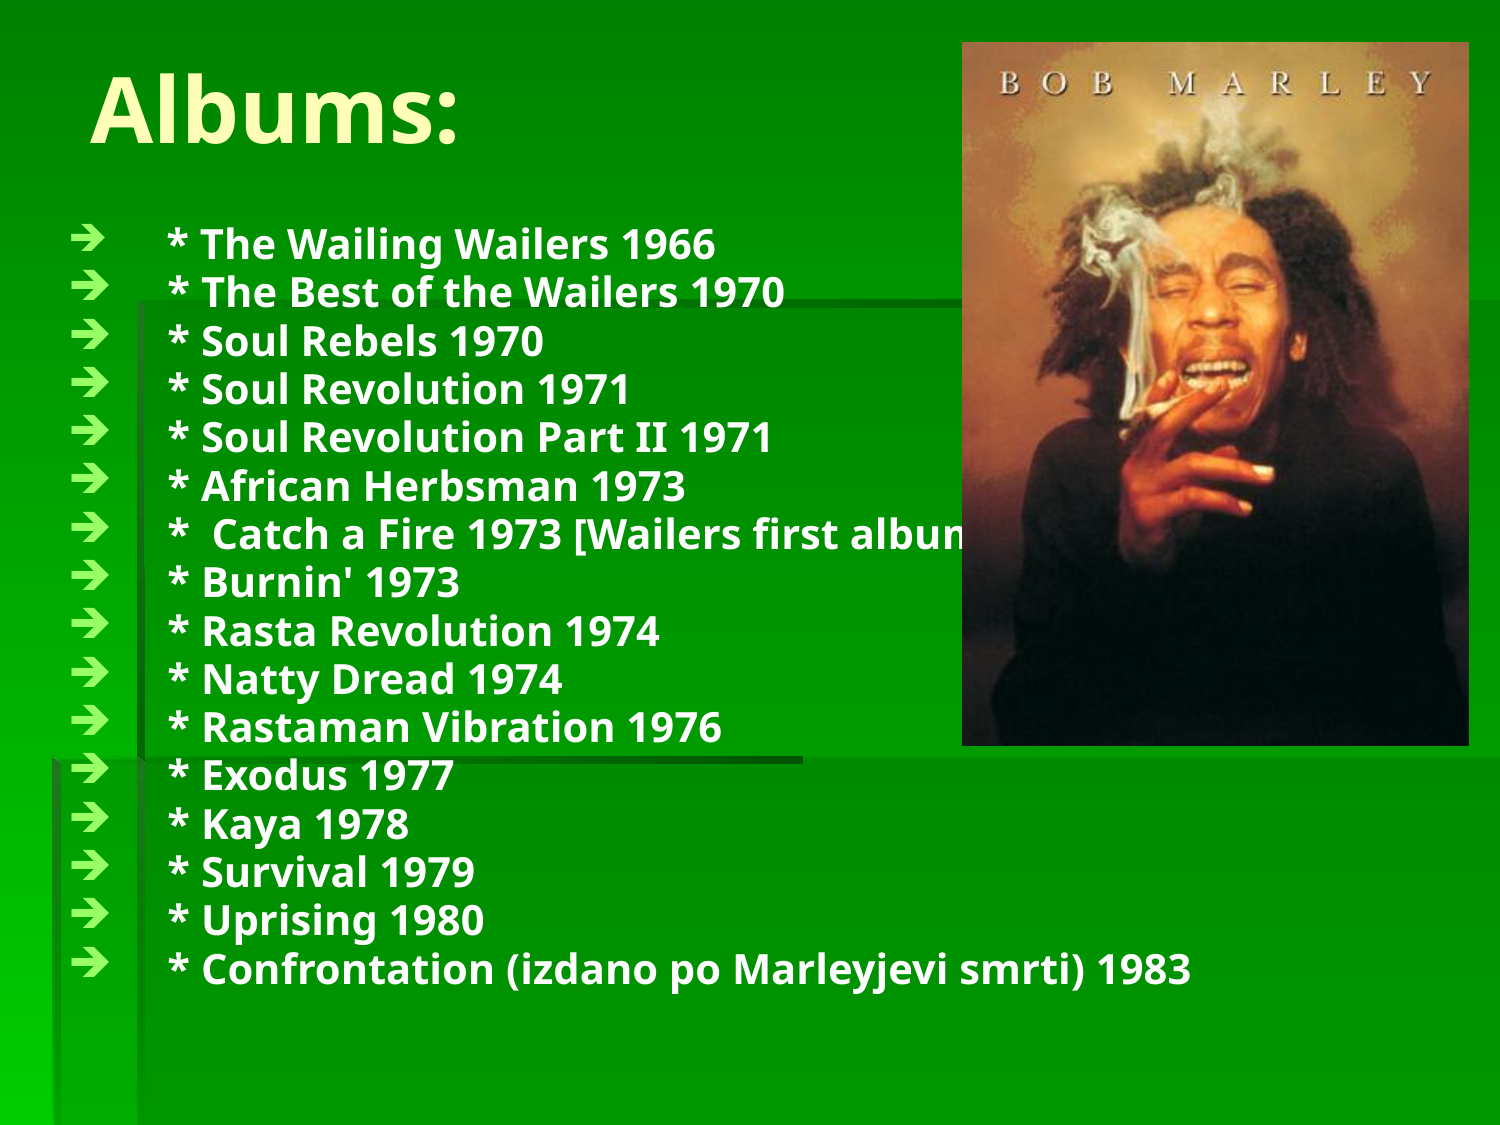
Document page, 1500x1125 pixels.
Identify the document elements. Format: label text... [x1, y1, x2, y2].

title Albums: [75, 40, 1451, 173]
picture [962, 42, 1469, 746]
list * The Wailing Wailers 1966 * The Best of the Wailers 1970 * Soul Rebels 1970 * Soul Revolution 1971 * Soul Revolution Part II 1971 * African Herbsman 1973 * Catch a Fire 1973 [Wailers first album] * Burnin' 1973 * Rasta Revolution 1974 * Natty Dread 1974 * Rastaman Vibration 1976 * Exodus 1977 * Kaya 1978 * Survival 1979 * Uprising 1980 * Confrontation (izdano po Marleyjevi smrti) 1983 [53, 220, 1367, 1083]
